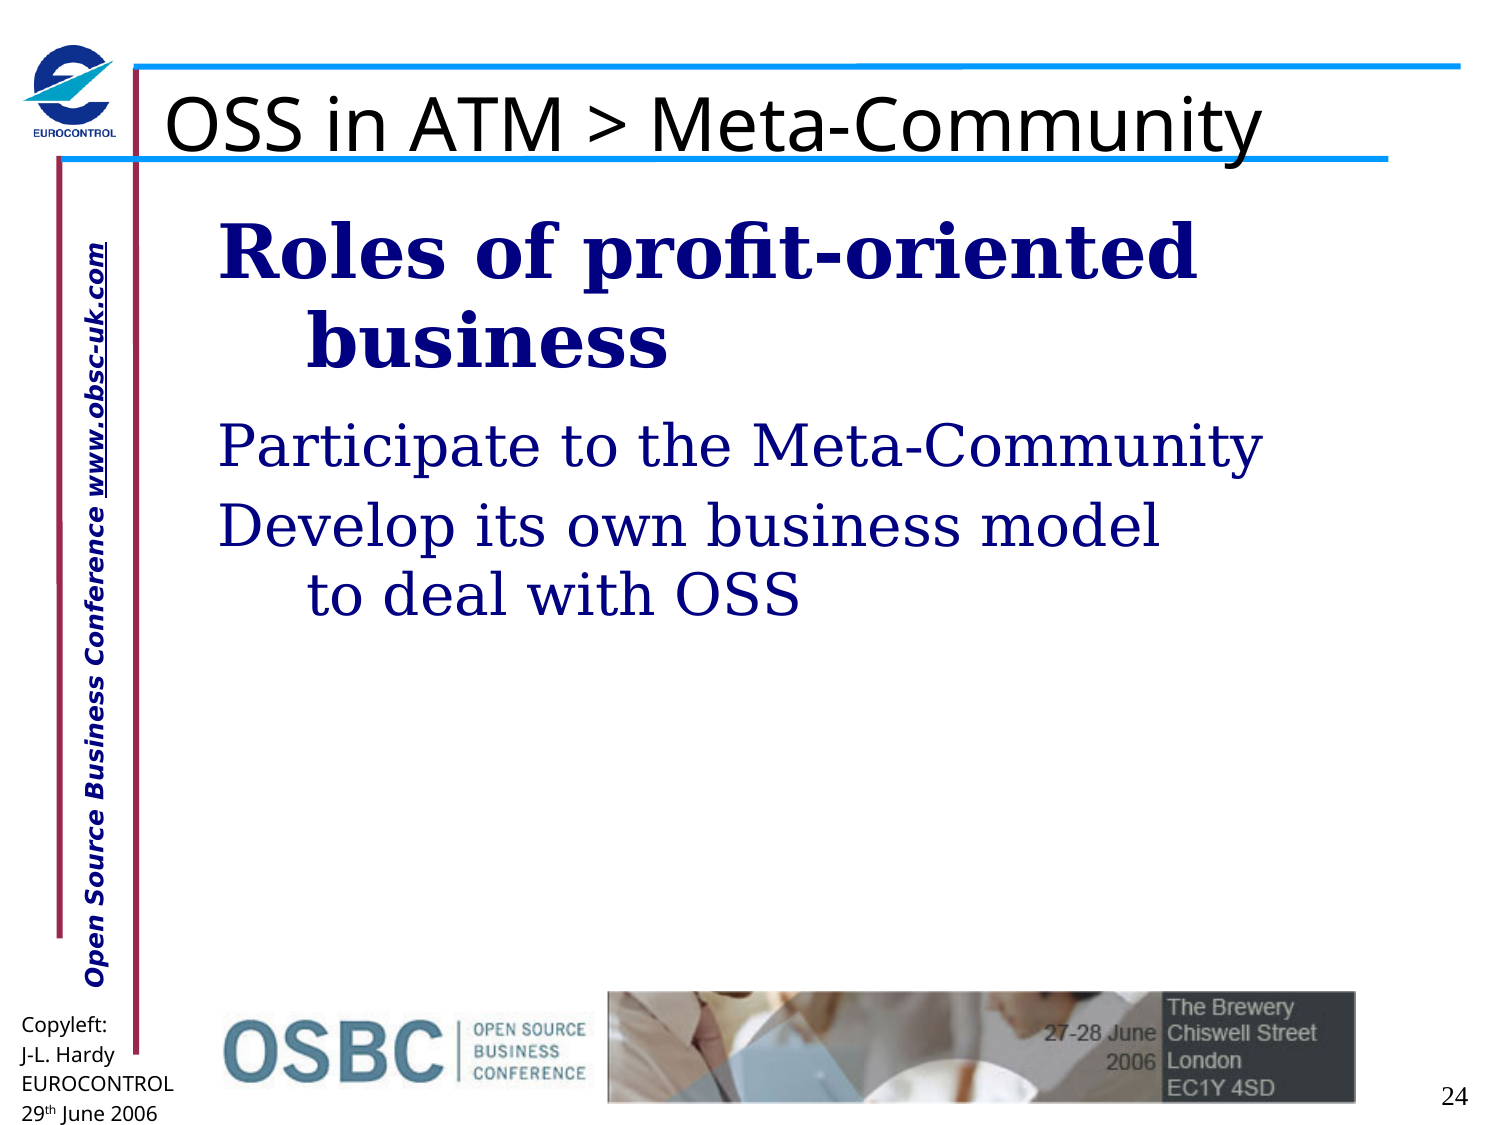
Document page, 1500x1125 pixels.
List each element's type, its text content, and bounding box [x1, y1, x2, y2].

picture [22, 45, 116, 137]
list Roles of profit-oriented business Participate to the Meta-Community Develop its own business model to deal with OSS [182, 206, 1398, 629]
picture [201, 991, 1356, 1104]
